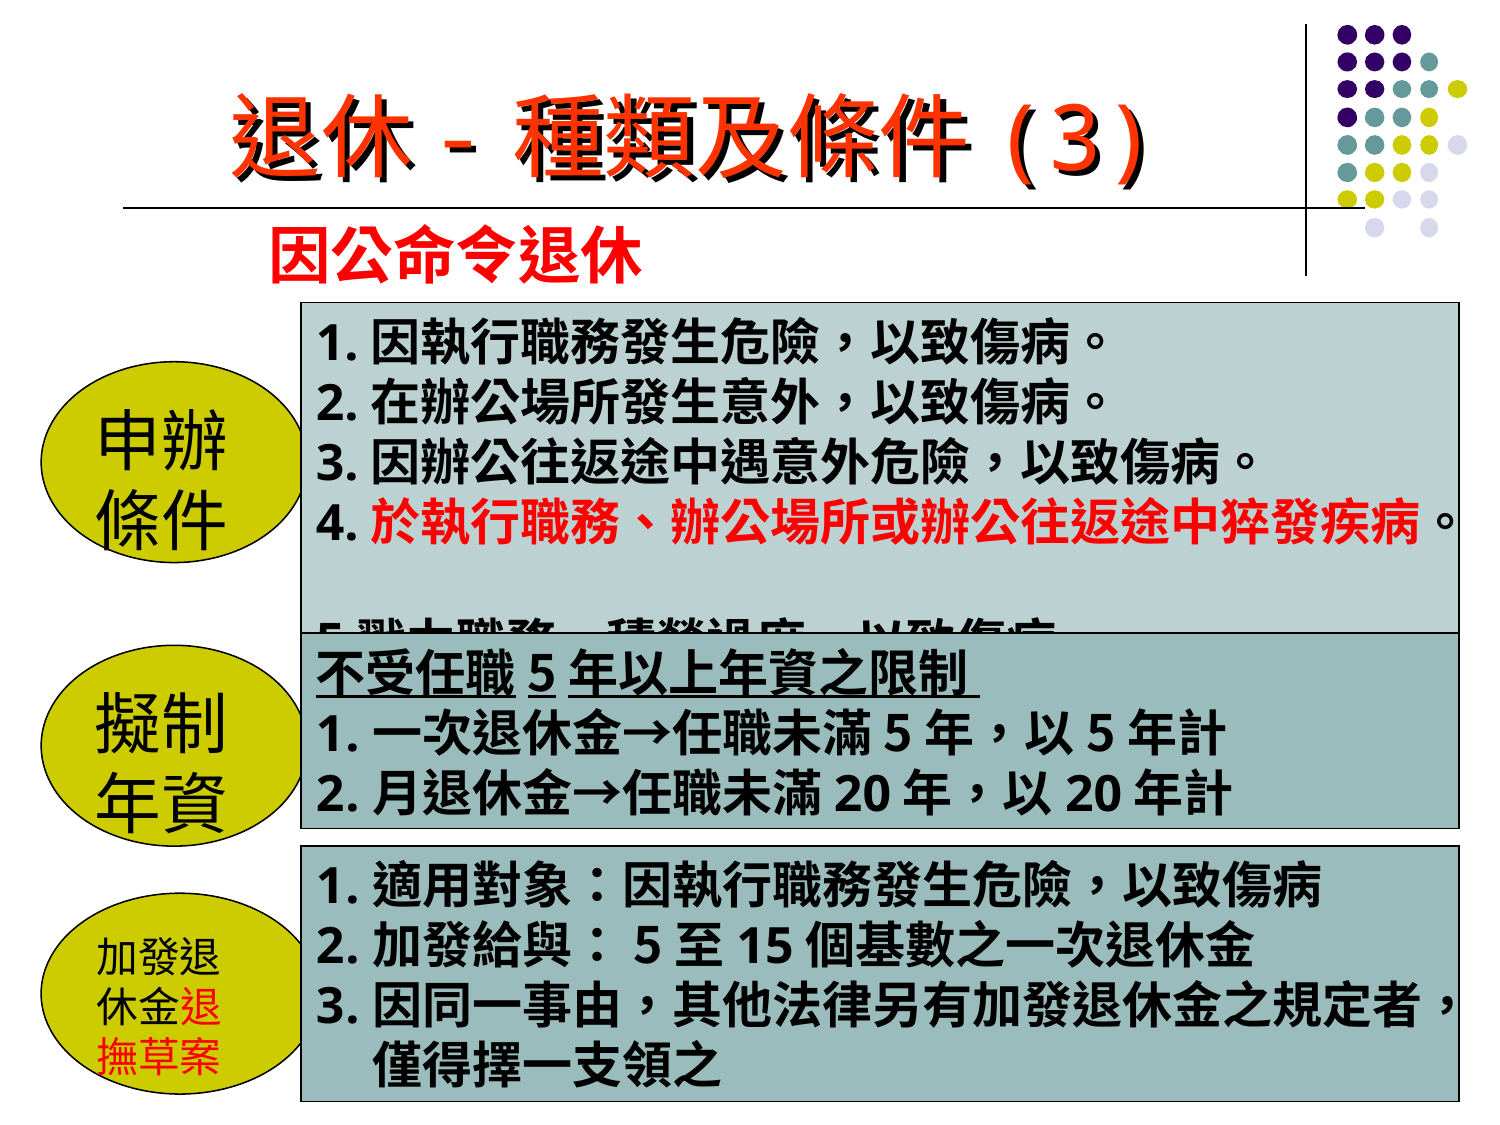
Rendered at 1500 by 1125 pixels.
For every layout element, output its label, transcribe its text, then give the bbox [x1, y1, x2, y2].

text_box 擬制年資 [41, 704, 53, 788]
text_box 不受任職5年以上年資之限制 一次退休金→任職未滿5年，以5年計 月退休金→任職未滿20年，以20年計 [301, 633, 1459, 829]
list 因公命令退休 [53, 208, 1404, 1036]
text_box 1.因執行職務發生危險，以致傷病。 2.在辦公場所發生意外，以致傷病。 3.因辦公往返途中遇意外危險，以致傷病。 4.於執行職務、辦公場所或辦公往返途中猝發疾病。 5戮力職務，積勞過度，以致傷病。 [301, 302, 1459, 633]
text_box 適用對象：因執行職務發生危險，以致傷病 加發給與：5至15個基數之一次退休金 因同一事由，其他法律另有加發退休金之規定者，僅得擇一支領之 [301, 846, 1459, 1102]
title 退休-種類及條件(3) [74, 20, 1313, 197]
text_box 加發退休金退撫草案 [41, 952, 53, 1035]
text_box 加發退休金退撫草案 [54, 1036, 301, 1095]
text_box 申辦條件 [41, 420, 53, 504]
